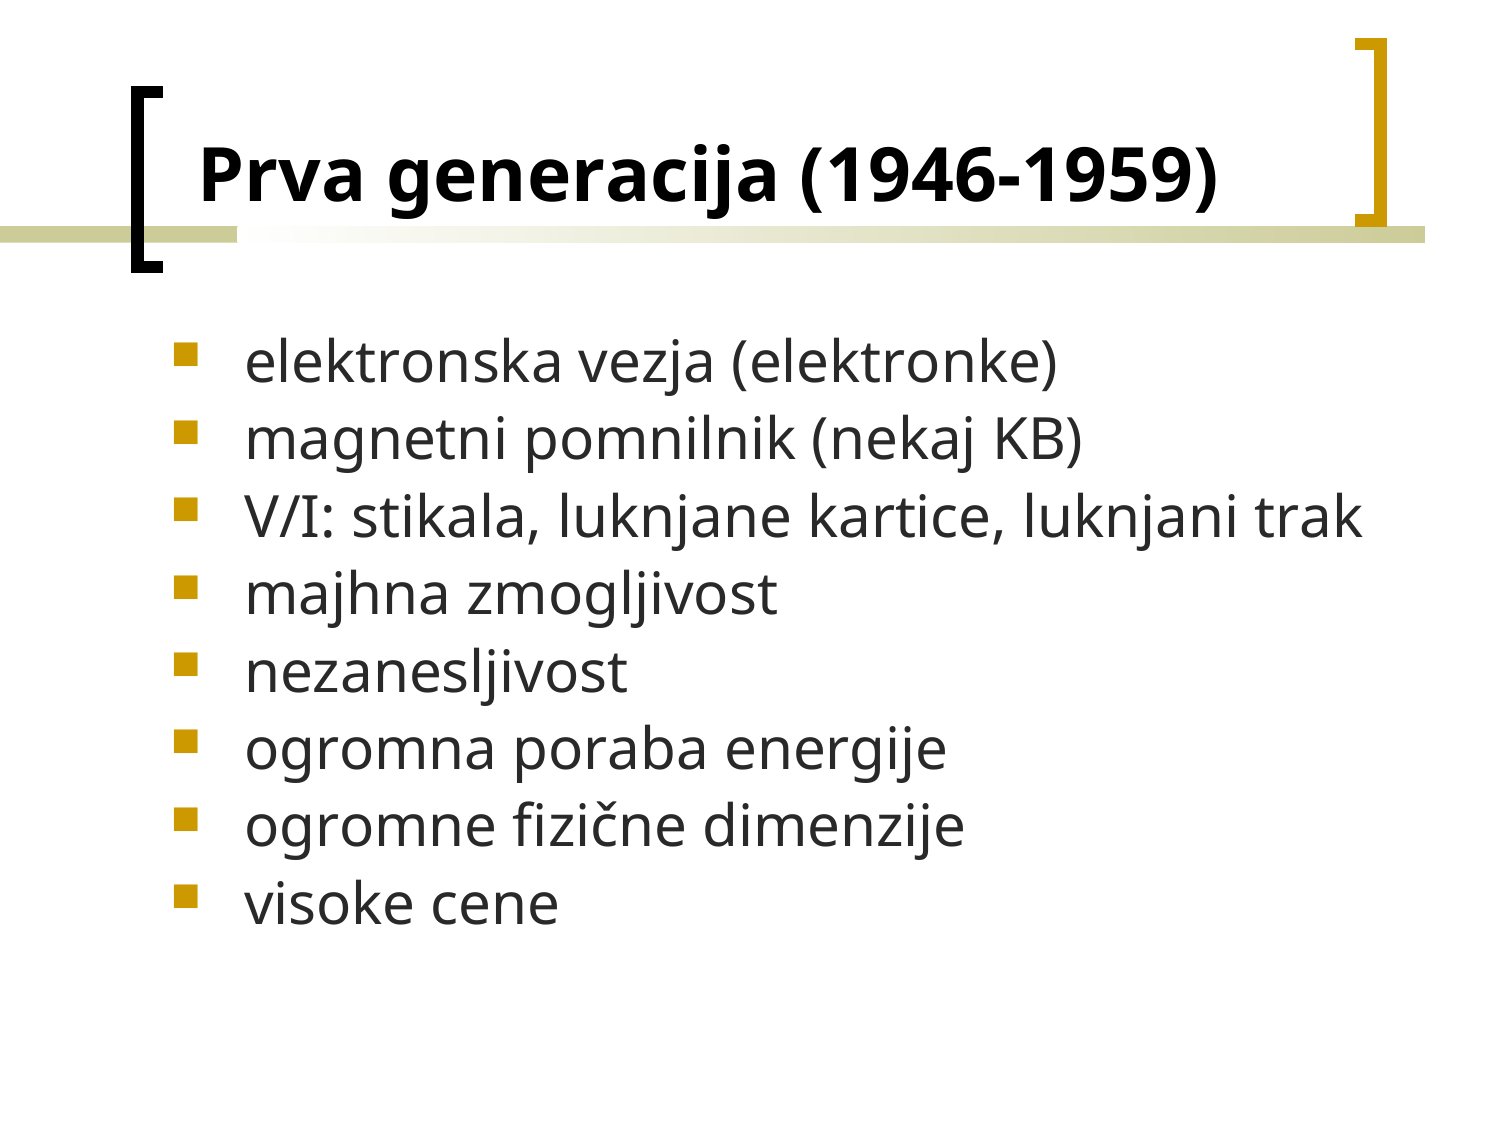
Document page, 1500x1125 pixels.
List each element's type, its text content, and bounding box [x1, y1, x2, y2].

title Prva generacija (1946-1959) [183, 101, 1358, 224]
list elektronska vezja (elektronke) magnetni pomnilnik (nekaj KB) V/I: stikala, luknjane kartice, luknjani trak majhna zmogljivost nezanesljivost ogromna poraba energije ogromne fizične dimenzije visoke cene [155, 324, 1413, 1001]
